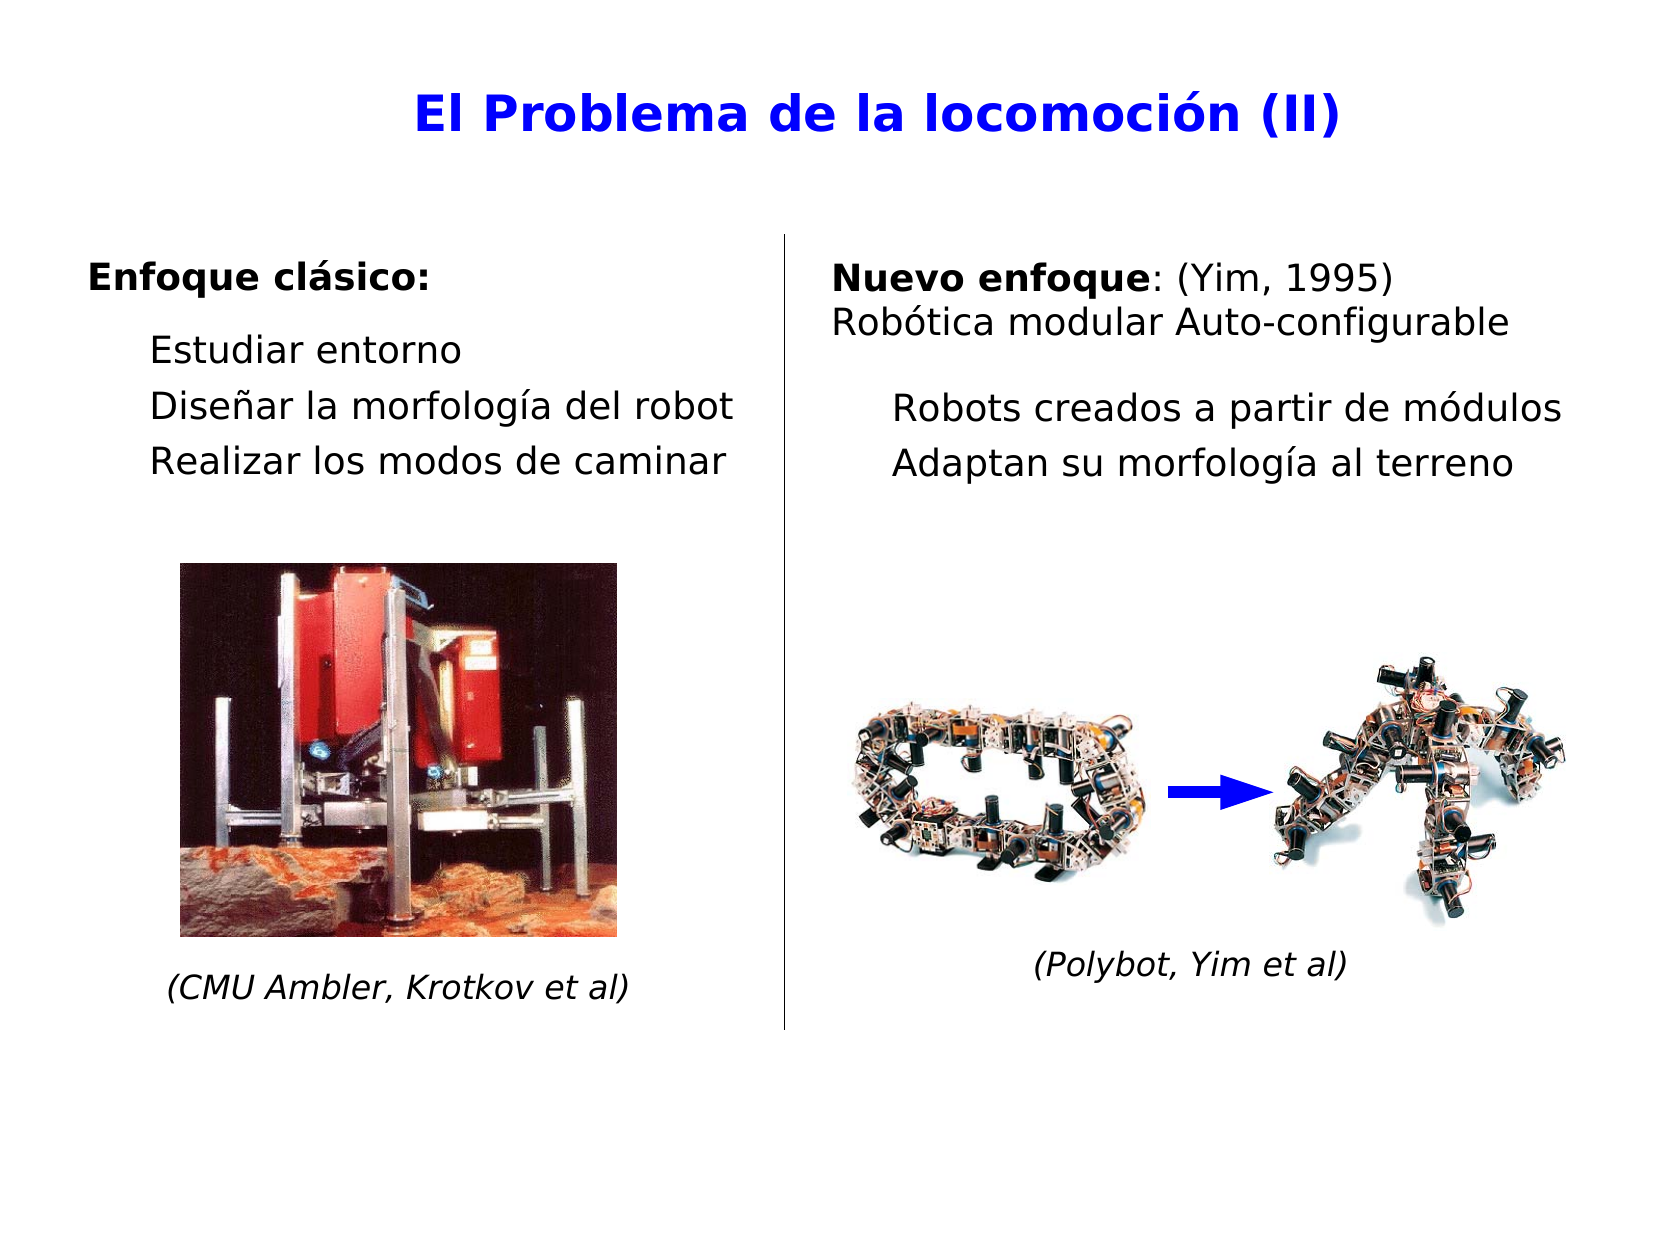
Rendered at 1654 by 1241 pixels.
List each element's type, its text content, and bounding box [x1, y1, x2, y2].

text_box Robots creados a partir de módulos Adaptan su morfología al terreno [865, 378, 1577, 493]
text_box (CMU Ambler, Krotkov et al) [151, 961, 637, 1016]
text_box El Problema de la locomoción (II) [398, 77, 1339, 152]
picture [847, 698, 1151, 886]
picture [180, 563, 617, 938]
text_box Estudiar entorno Diseñar la morfología del robot Realizar los modos de caminar [122, 321, 755, 491]
text_box Enfoque clásico: [72, 247, 440, 307]
text_box Nuevo enfoque: (Yim, 1995) Robótica modular Auto-configurable [816, 249, 1512, 352]
text_box (Polybot, Yim et al) [1018, 938, 1359, 992]
picture [1269, 652, 1570, 931]
